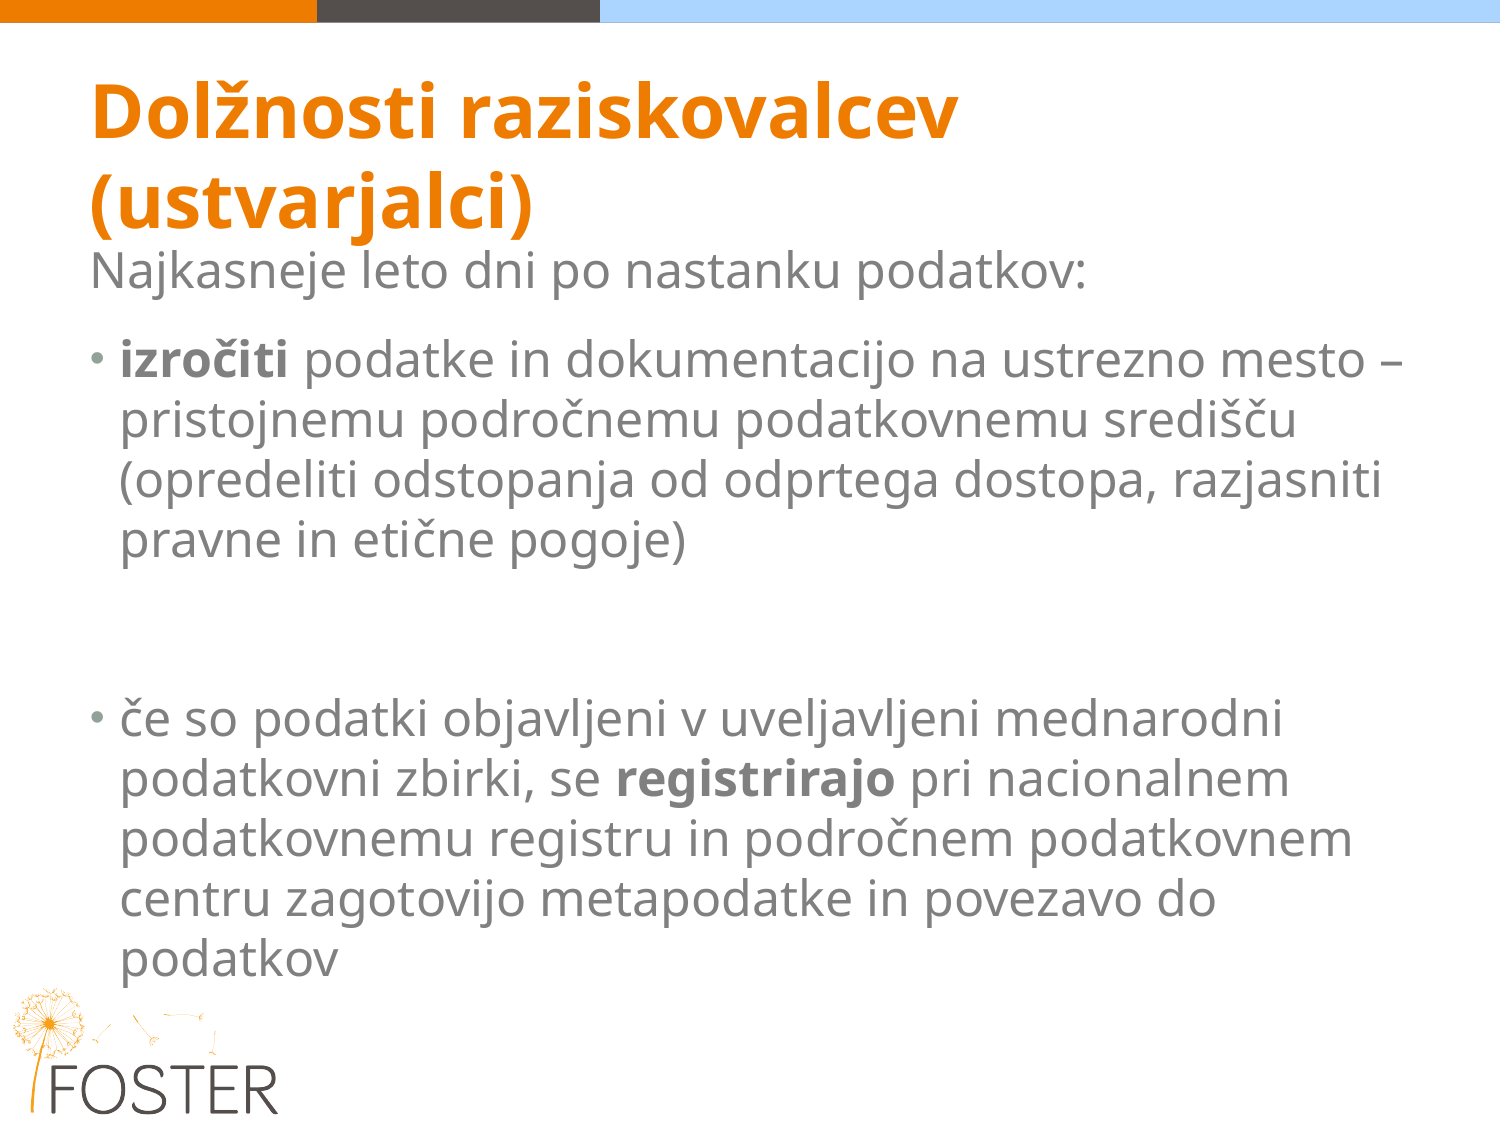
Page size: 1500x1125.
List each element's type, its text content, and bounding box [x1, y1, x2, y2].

list Najkasneje leto dni po nastanku podatkov: izročiti podatke in dokumentacijo na ustrezno mesto – pristojnemu področnemu podatkovnemu središču (opredeliti odstopanja od odprtega dostopa, razjasniti pravne in etične pogoje) če so podatki objavljeni v uveljavljeni mednarodni podatkovni zbirki, se registrirajo pri nacionalnem podatkovnemu registru in področnem podatkovnem centru zagotovijo metapodatke in povezavo do podatkov [75, 230, 1425, 1031]
title Dolžnosti raziskovalcev (ustvarjalci) [75, 55, 1425, 219]
picture [13, 988, 278, 1125]
